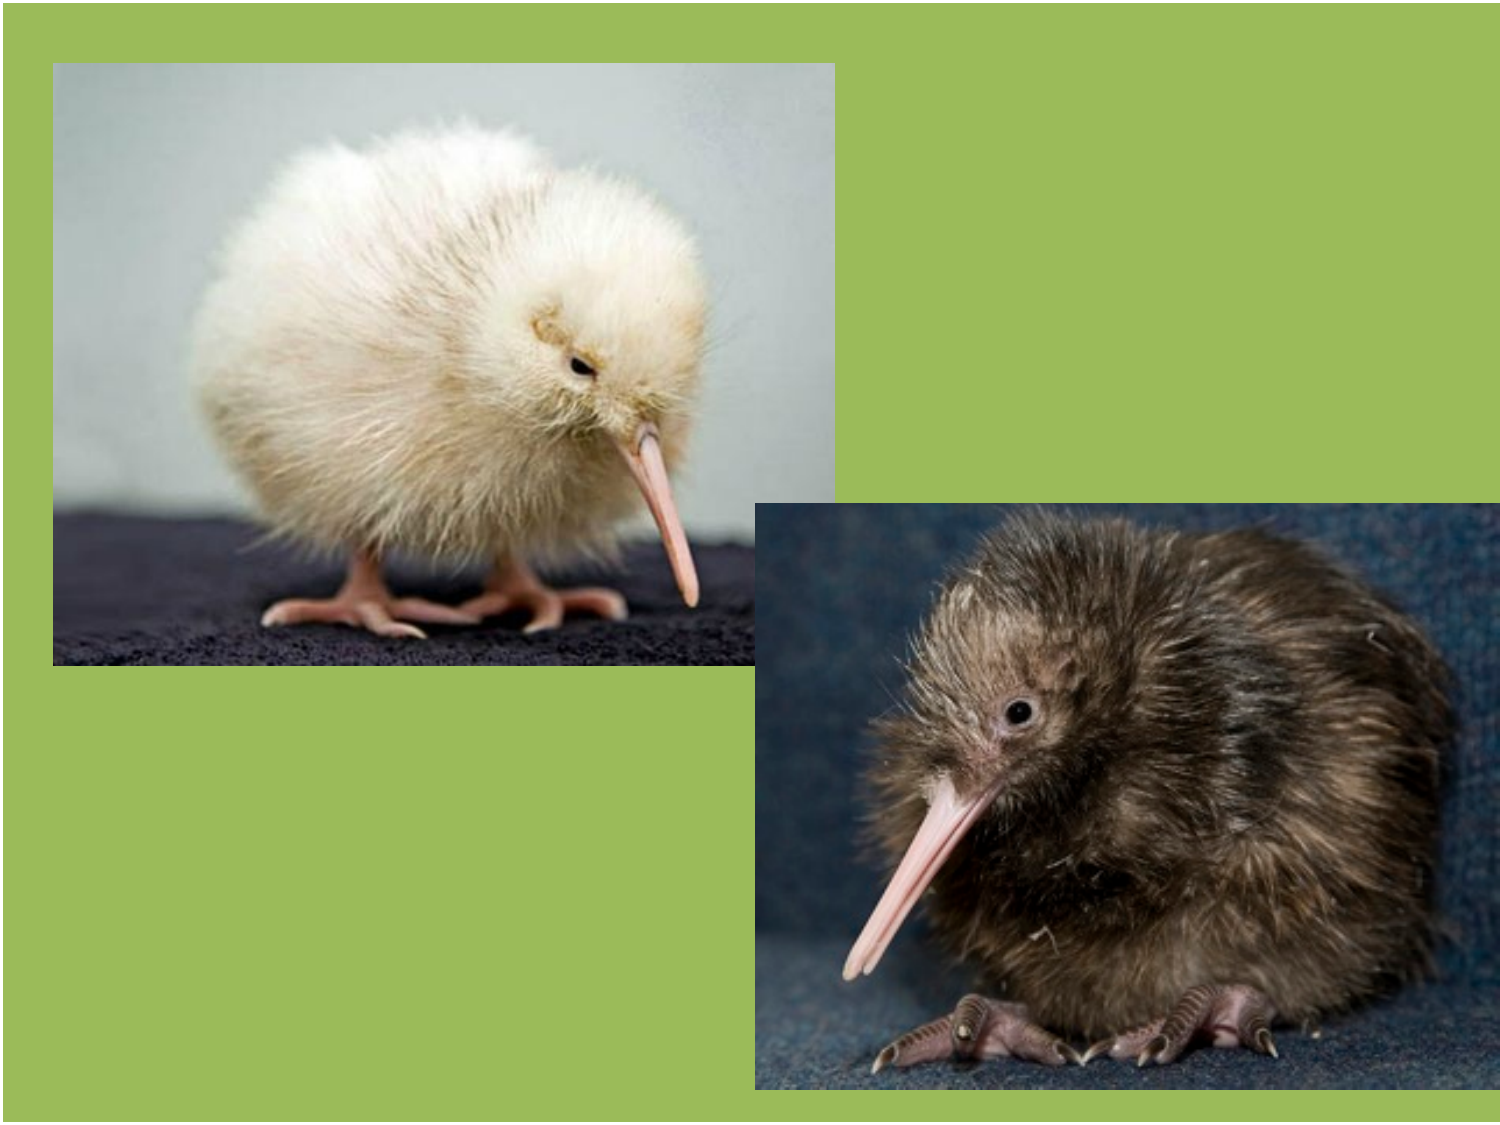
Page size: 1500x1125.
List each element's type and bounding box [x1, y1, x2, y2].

text_box [0, 0, 1500, 1125]
picture [53, 63, 1500, 1090]
